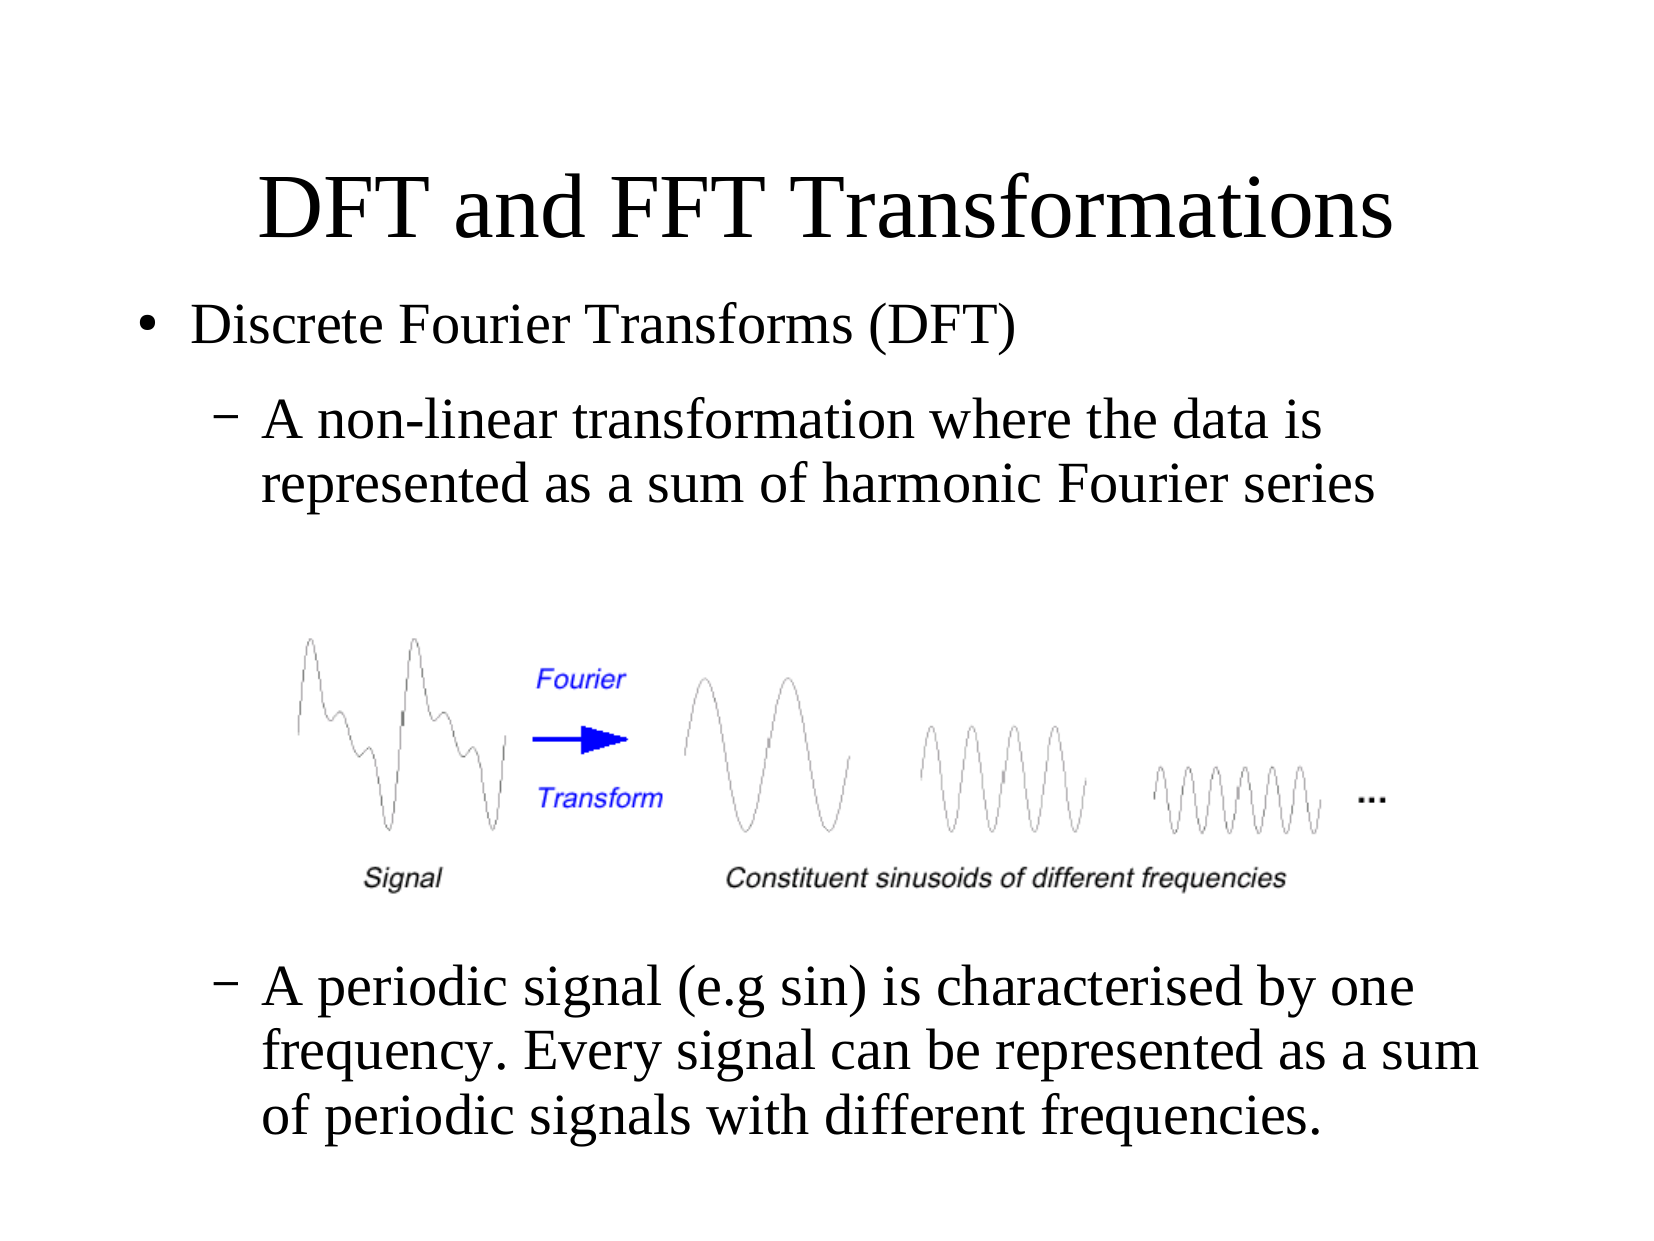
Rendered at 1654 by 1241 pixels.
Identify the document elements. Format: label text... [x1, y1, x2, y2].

chart [270, 612, 1398, 911]
list Discrete Fourier Transforms (DFT) A non-linear transformation where the data is represented as a sum of harmonic Fourier series A periodic signal (e.g sin) is characterised by one frequency. Every signal can be represented as a sum of periodic signals with different frequencies. [119, 291, 1532, 1164]
title DFT and FFT Transformations [121, 102, 1534, 311]
